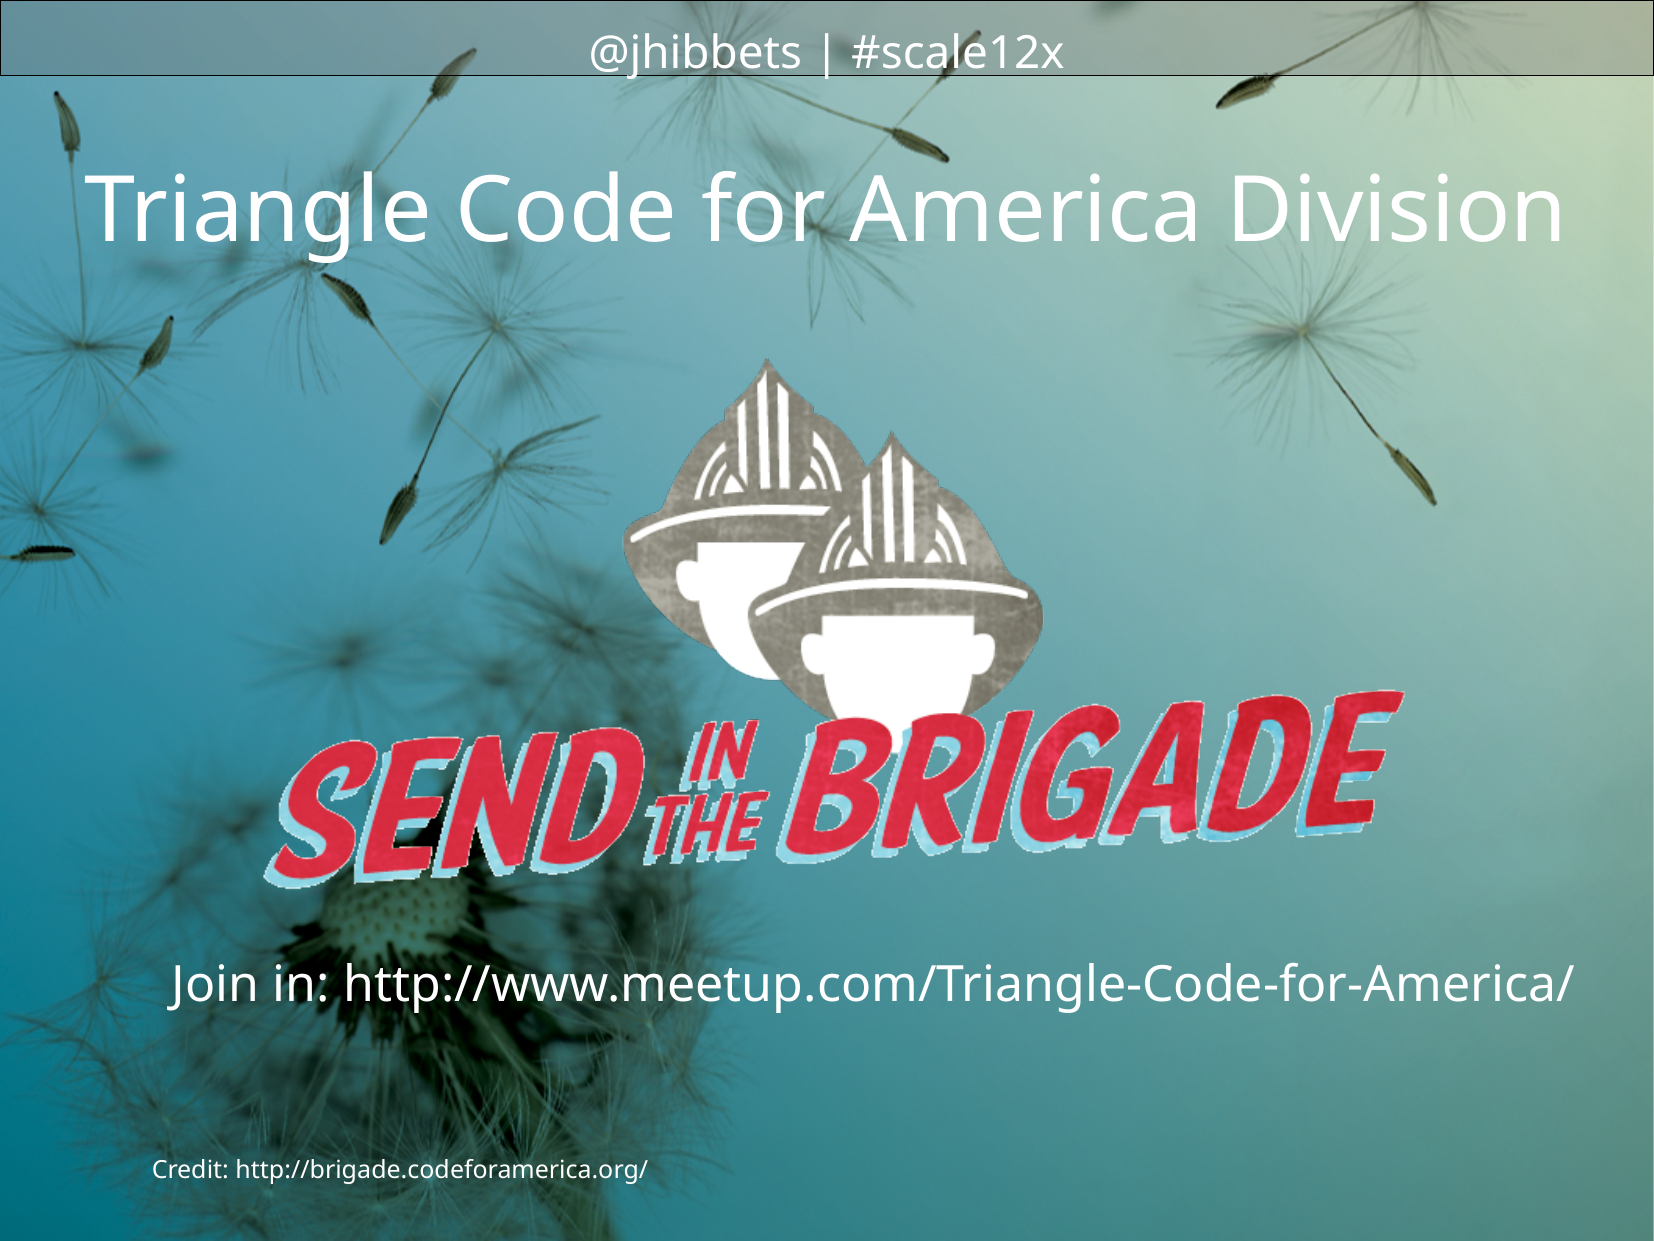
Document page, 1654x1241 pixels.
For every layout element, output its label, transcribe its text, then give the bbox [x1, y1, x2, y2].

title Triangle Code for America Division [82, 102, 1571, 310]
text_box Join in: http://www.meetup.com/Triangle-Code-for-America/ [157, 941, 1599, 1080]
picture [0, 76, 1654, 1241]
text_box Credit: http://brigade.codeforamerica.org/ [137, 1144, 671, 1188]
